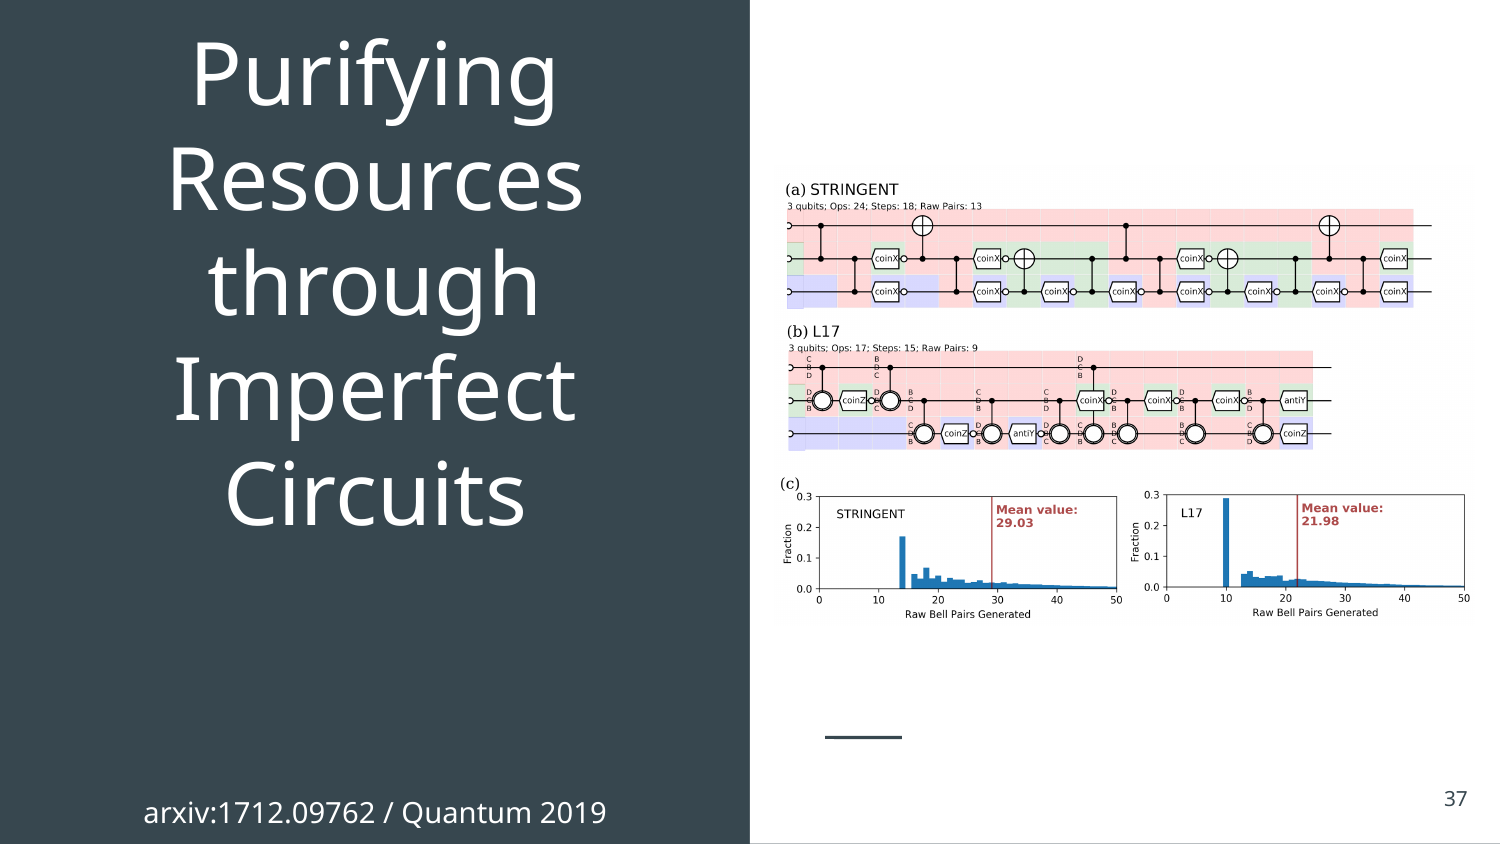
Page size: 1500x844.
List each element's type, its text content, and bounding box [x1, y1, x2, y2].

picture [774, 165, 1475, 626]
subtitle arxiv:1712.09762 / Quantum 2019 [43, 779, 708, 844]
slide_number <number> [1392, 767, 1483, 833]
title Purifying Resources through Imperfect Circuits [43, 277, 708, 558]
